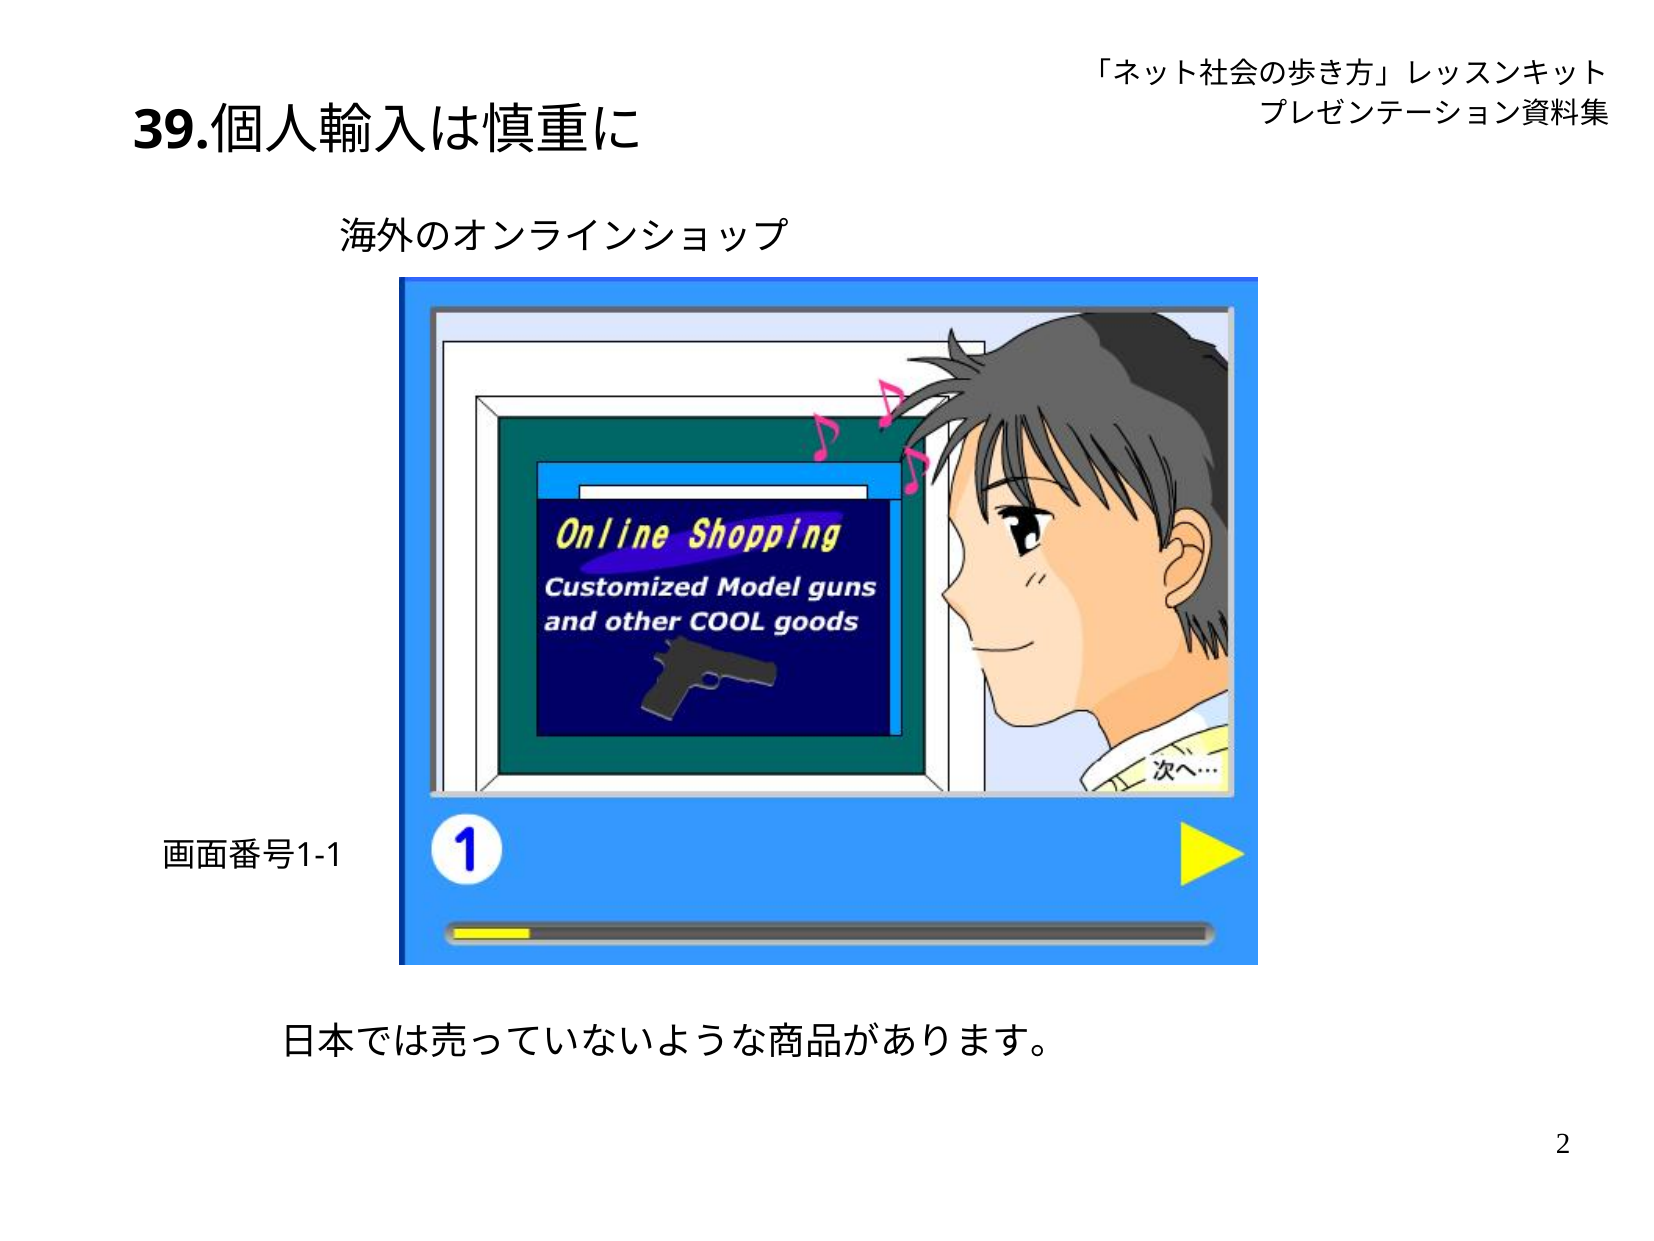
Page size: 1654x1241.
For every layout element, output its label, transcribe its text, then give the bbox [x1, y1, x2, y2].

text_box 海外のオンラインショップ [324, 206, 916, 267]
text_box 画面番号1-1 [147, 826, 384, 882]
text_box 39.個人輸入は慎重に [118, 88, 1241, 169]
picture [399, 277, 1258, 965]
text_box 「ネット社会の歩き方」レッスンキット プレゼンテーション資料集 [1062, 44, 1625, 139]
text_box 日本では売っていないような商品があります。 [265, 1003, 1447, 1074]
